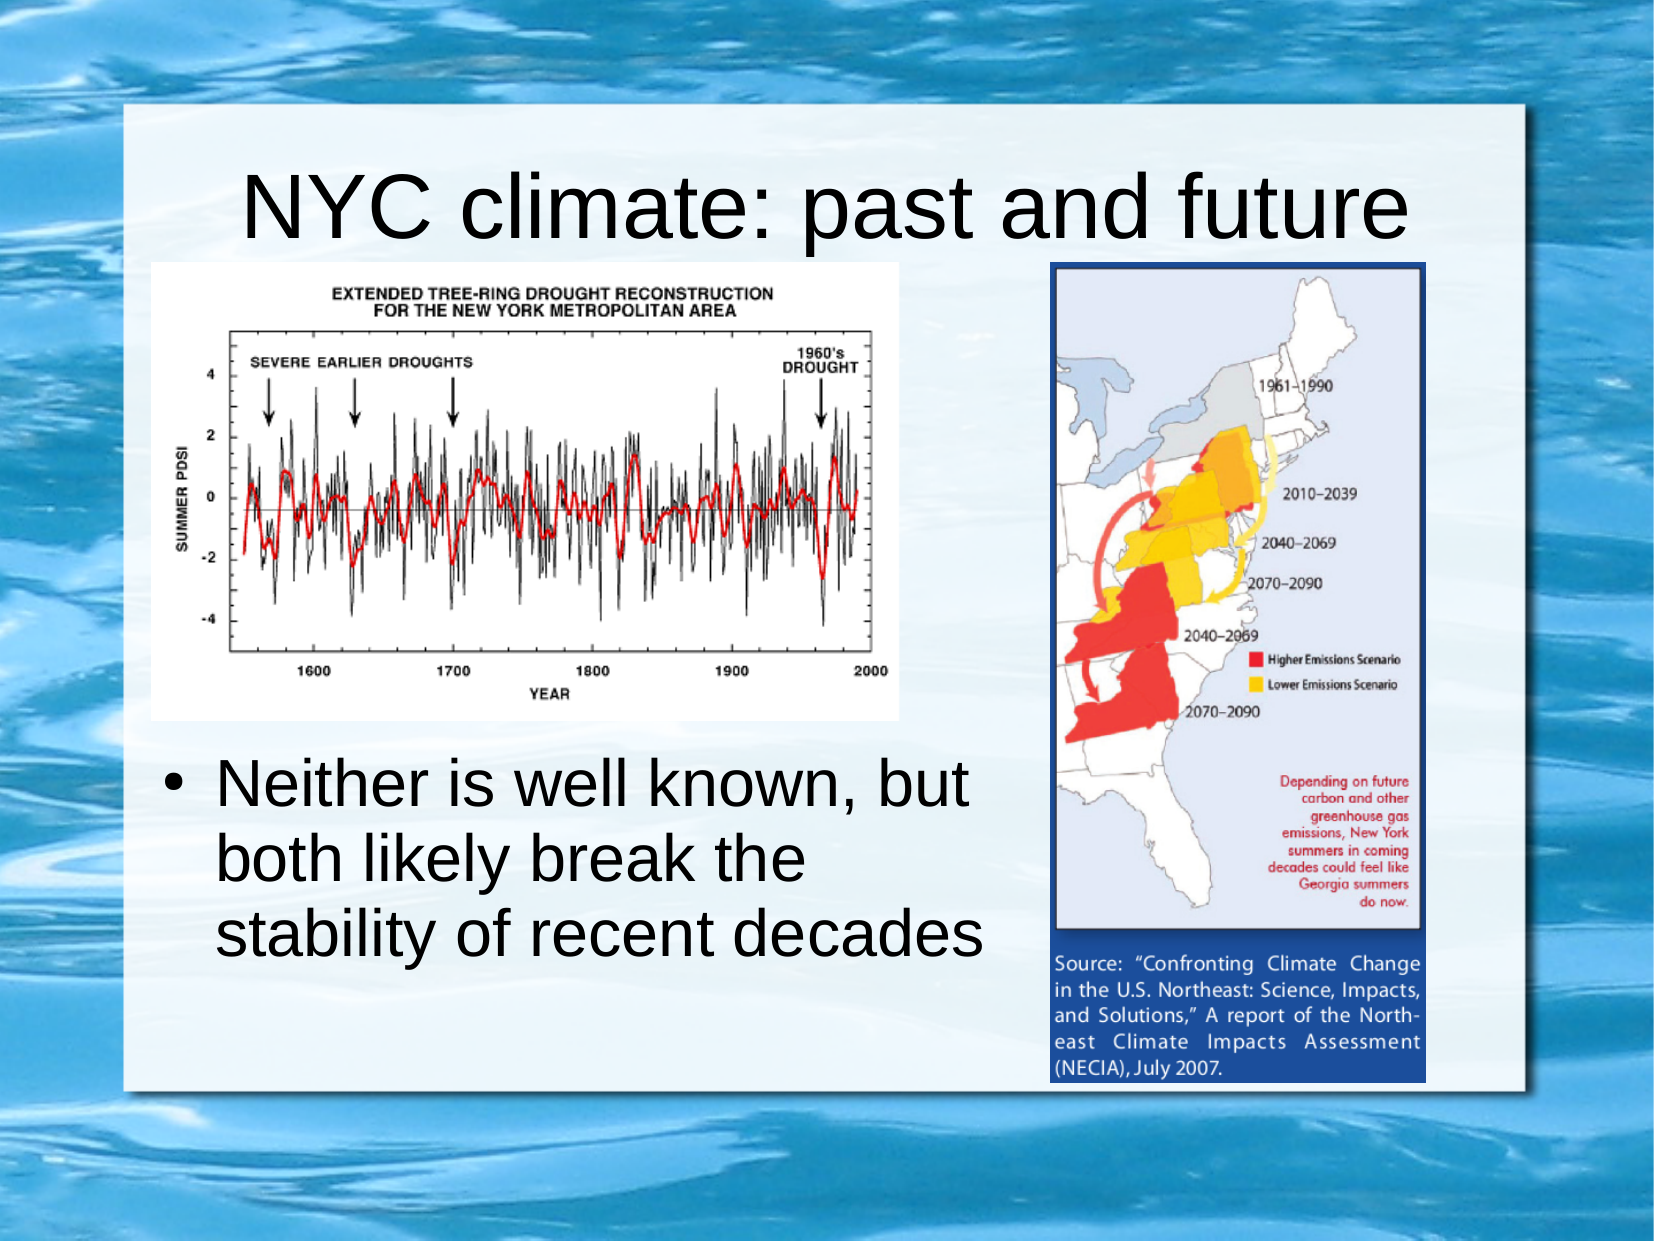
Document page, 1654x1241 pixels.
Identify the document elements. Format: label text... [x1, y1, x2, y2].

title NYC climate: past and future [147, 118, 1506, 296]
picture [0, 0, 1654, 1241]
list Neither is well known, but both likely break the stability of recent decades [144, 746, 1013, 1126]
